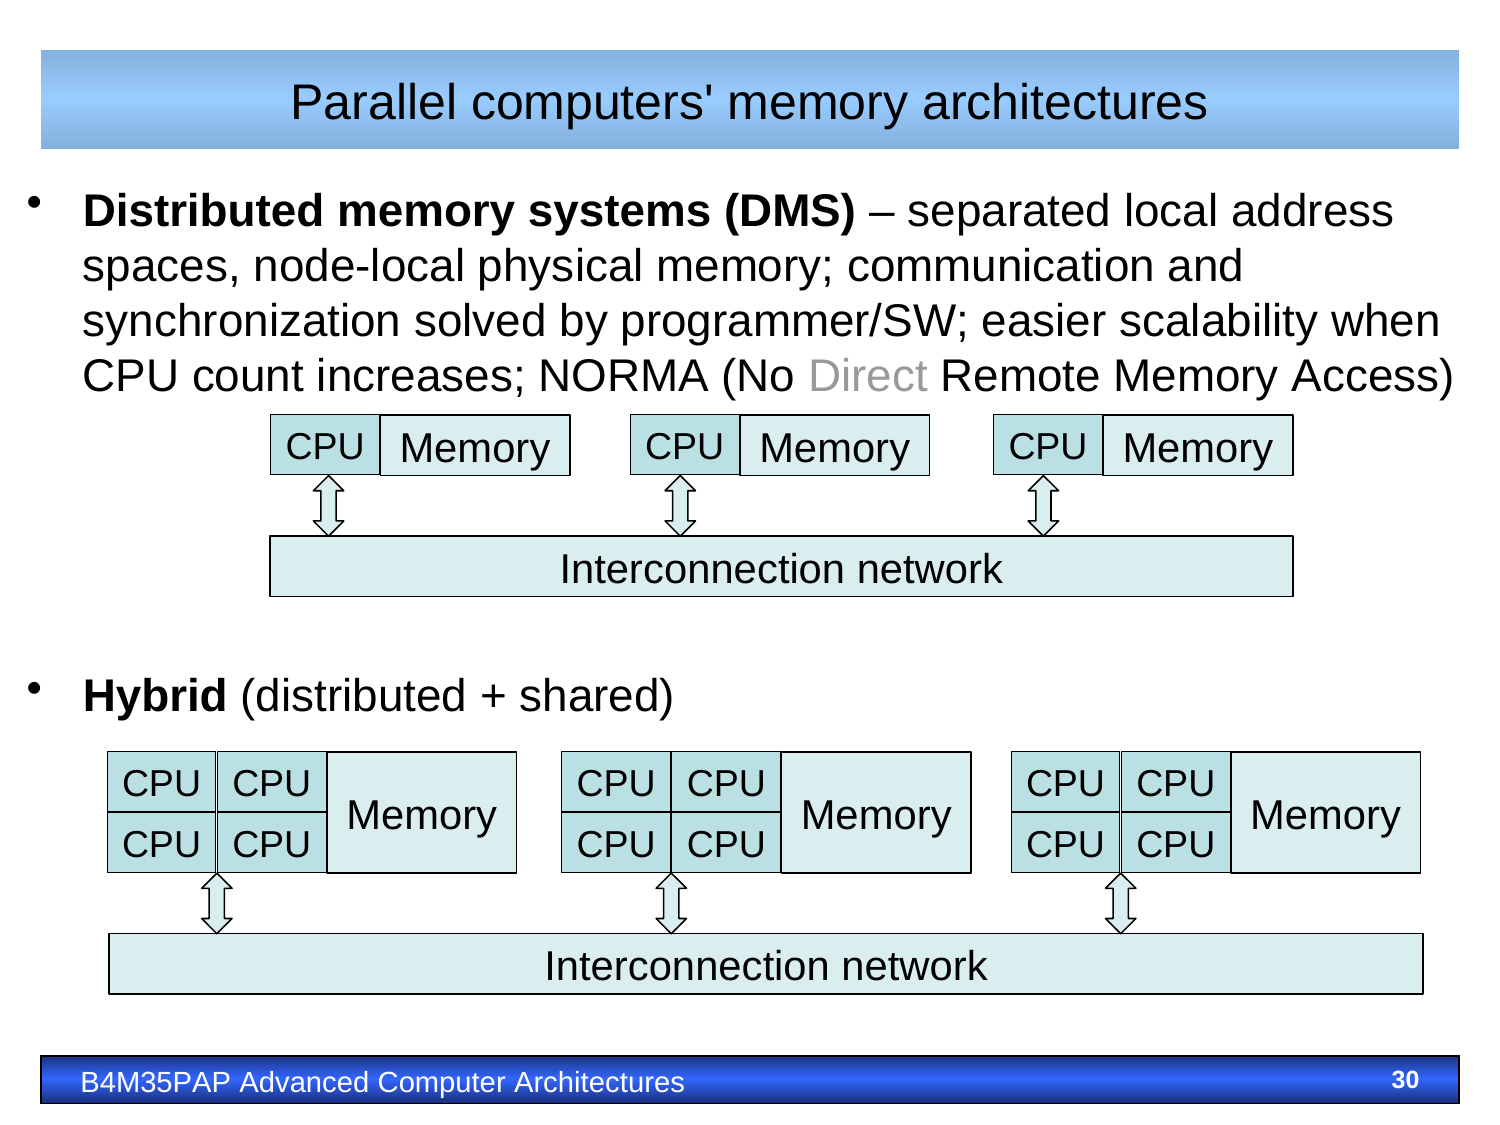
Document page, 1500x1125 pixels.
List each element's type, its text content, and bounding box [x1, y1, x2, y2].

list Distributed memory systems (DMS) – separated local address spaces, node-local physical memory; communication and synchronization solved by programmer/SW; easier scalability when CPU count increases; NORMA (No Direct Remote Memory Access) Hybrid (distributed + shared) [11, 172, 1489, 1000]
text_box [313, 475, 344, 537]
text_box [665, 475, 696, 537]
text_box Memory [739, 414, 930, 476]
text_box CPU [107, 751, 216, 812]
text_box CPU [671, 751, 781, 812]
text_box Interconnection network [109, 933, 1424, 995]
text_box CPU [561, 751, 671, 812]
text_box CPU [270, 414, 380, 475]
text_box CPU [1011, 812, 1120, 873]
text_box [1105, 873, 1136, 934]
text_box Memory [1103, 414, 1293, 476]
text_box CPU [217, 751, 327, 812]
text_box CPU [1011, 751, 1120, 812]
text_box Memory [327, 751, 517, 874]
text_box [201, 873, 233, 934]
text_box CPU [217, 812, 327, 873]
text_box CPU [561, 812, 671, 873]
text_box CPU [630, 414, 739, 475]
text_box Memory [380, 414, 570, 476]
text_box [656, 873, 687, 934]
text_box CPU [1121, 812, 1231, 873]
text_box [1028, 475, 1059, 537]
text_box CPU [671, 812, 781, 873]
text_box CPU [1121, 751, 1231, 812]
text_box CPU [107, 812, 216, 873]
text_box Interconnection network [270, 536, 1293, 597]
text_box Memory [781, 751, 972, 874]
text_box Memory [1230, 751, 1421, 874]
title Parallel computers' memory architectures [41, 50, 1459, 149]
text_box CPU [993, 414, 1103, 475]
